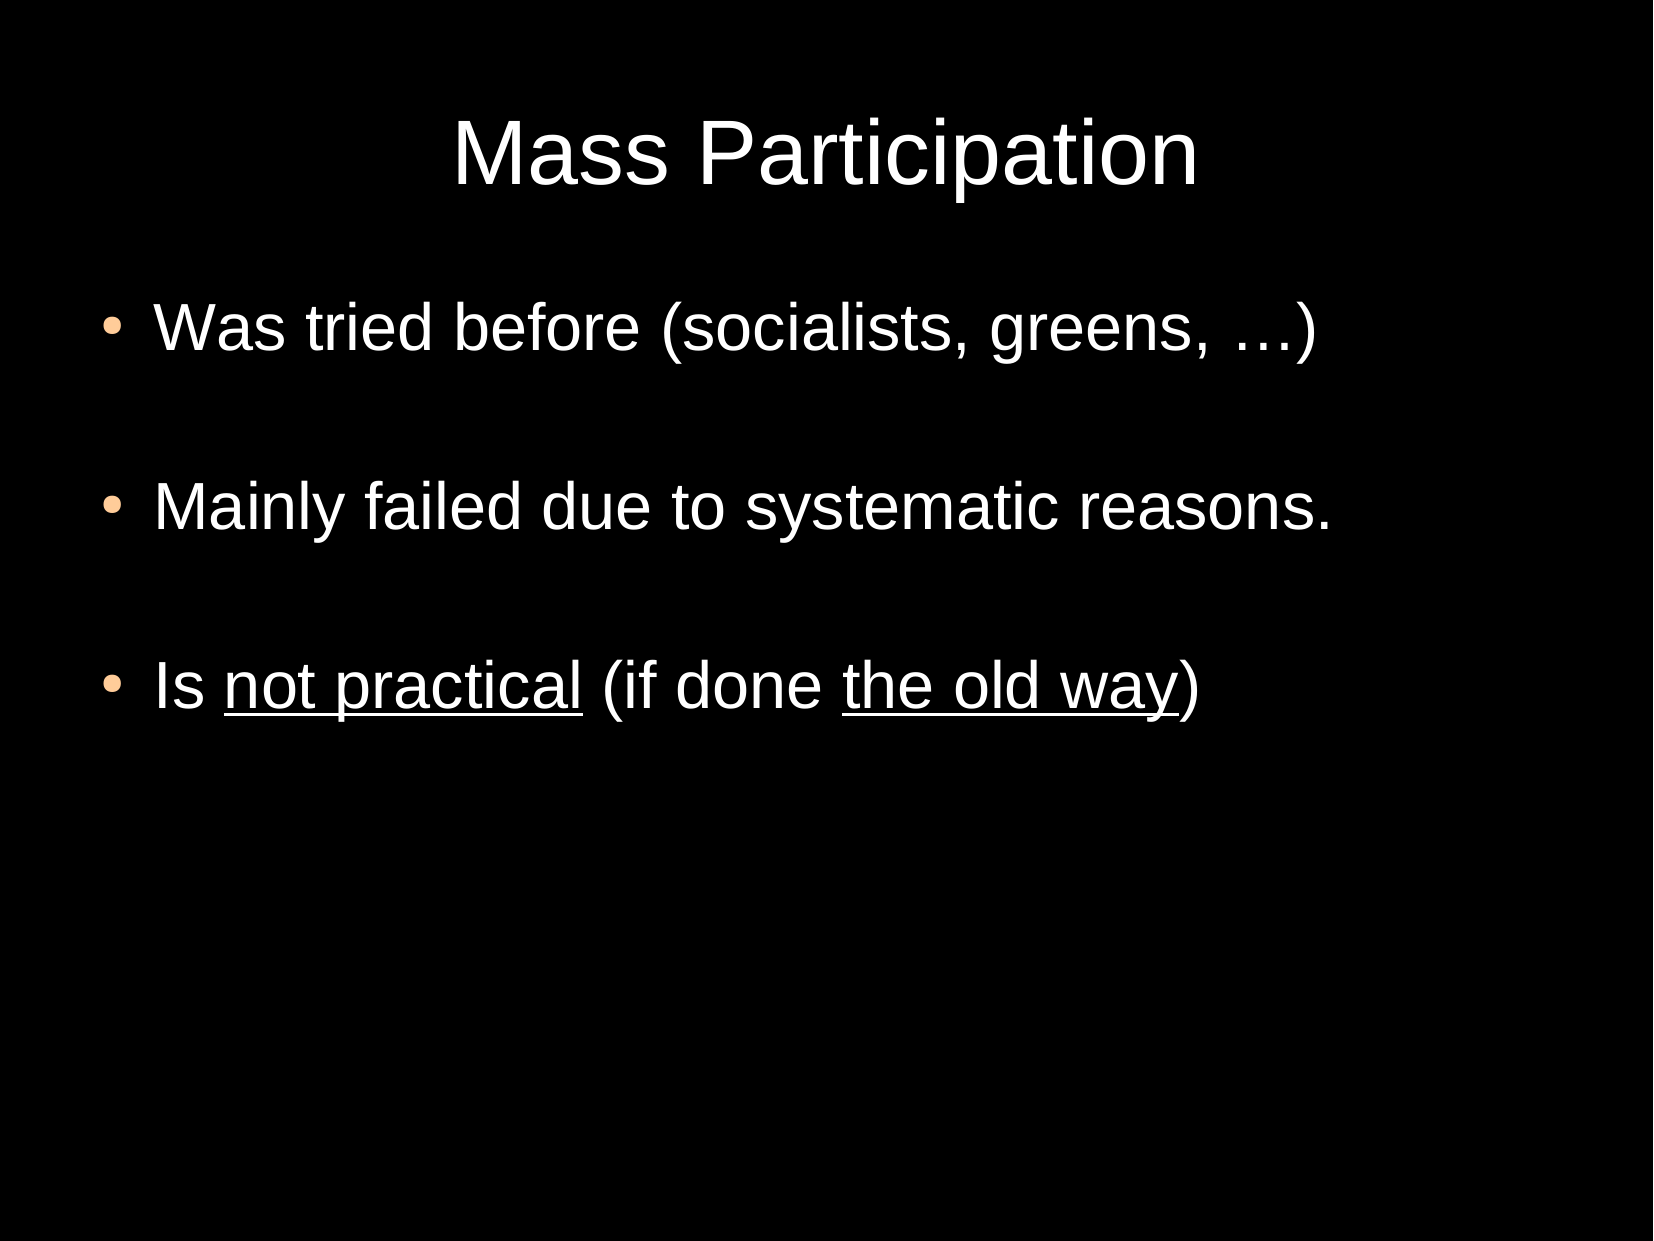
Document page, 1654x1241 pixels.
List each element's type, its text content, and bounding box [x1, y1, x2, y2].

title Mass Participation [82, 56, 1571, 250]
list Was tried before (socialists, greens, …) Mainly failed due to systematic reasons. Is not practical (if done the old way) [82, 290, 1571, 1095]
